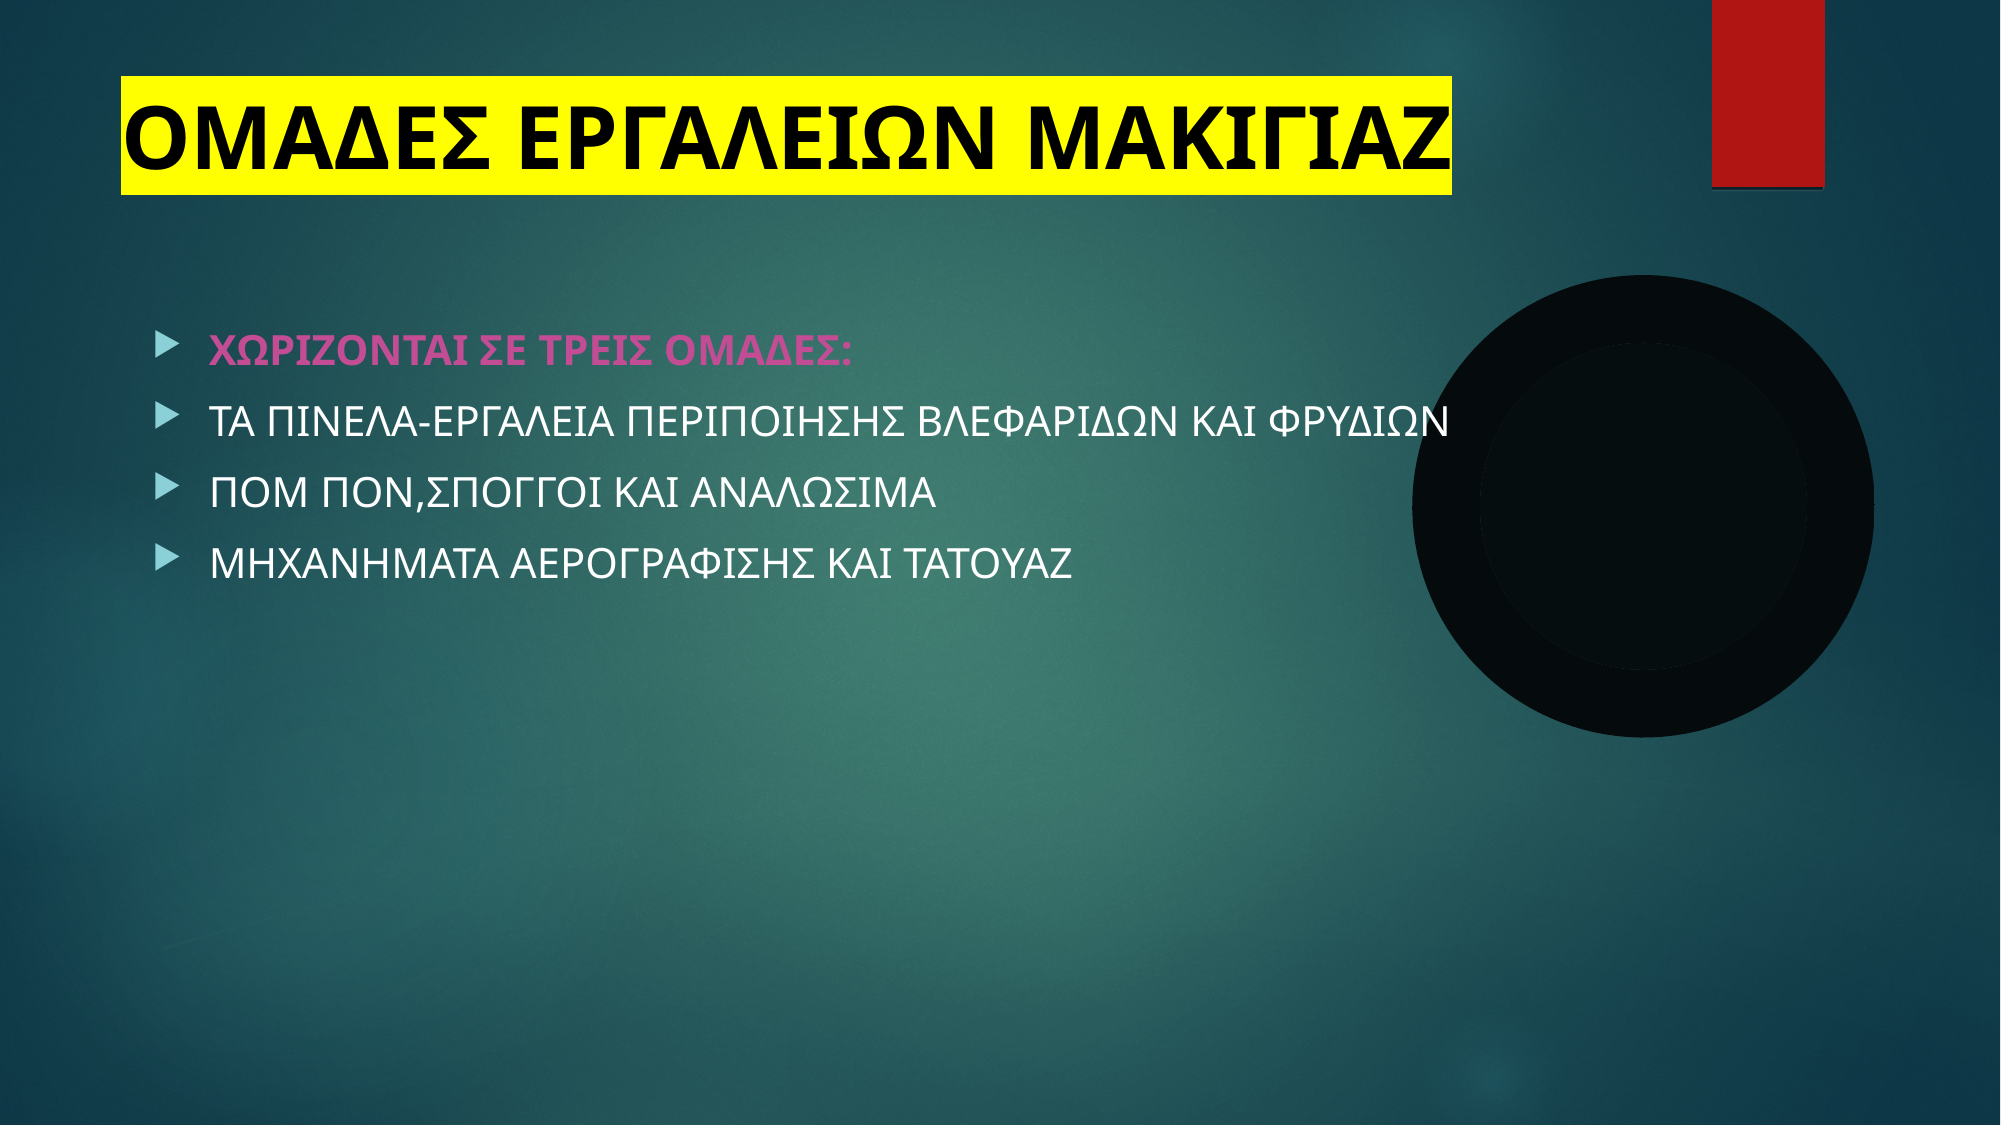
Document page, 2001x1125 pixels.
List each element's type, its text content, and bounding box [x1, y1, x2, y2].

title ΟΜΑΔΕΣ ΕΡΓΑΛΕΙΩΝ ΜΑΚΙΓΙΑΖ [106, 74, 1649, 232]
list ΧΩΡΙΖΟΝΤΑΙ ΣΕ ΤΡΕΙΣ ΟΜΑΔΕΣ: ΤΑ ΠΙΝΕΛΑ-ΕΡΓΑΛΕΙΑ ΠΕΡΙΠΟΙΗΣΗΣ ΒΛΕΦΑΡΙΔΩΝ ΚΑΙ ΦΡΥΔΙΩΝ ΠΟΜ ΠΟΝ,ΣΠΟΓΓΟΙ ΚΑΙ ΑΝΑΛΩΣΙΜΑ ΜΗΧΑΝΗΜΑΤΑ ΑΕΡΟΓΡΑΦΙΣΗΣ ΚΑΙ ΤΑΤΟΥΑΖ [137, 316, 1863, 831]
